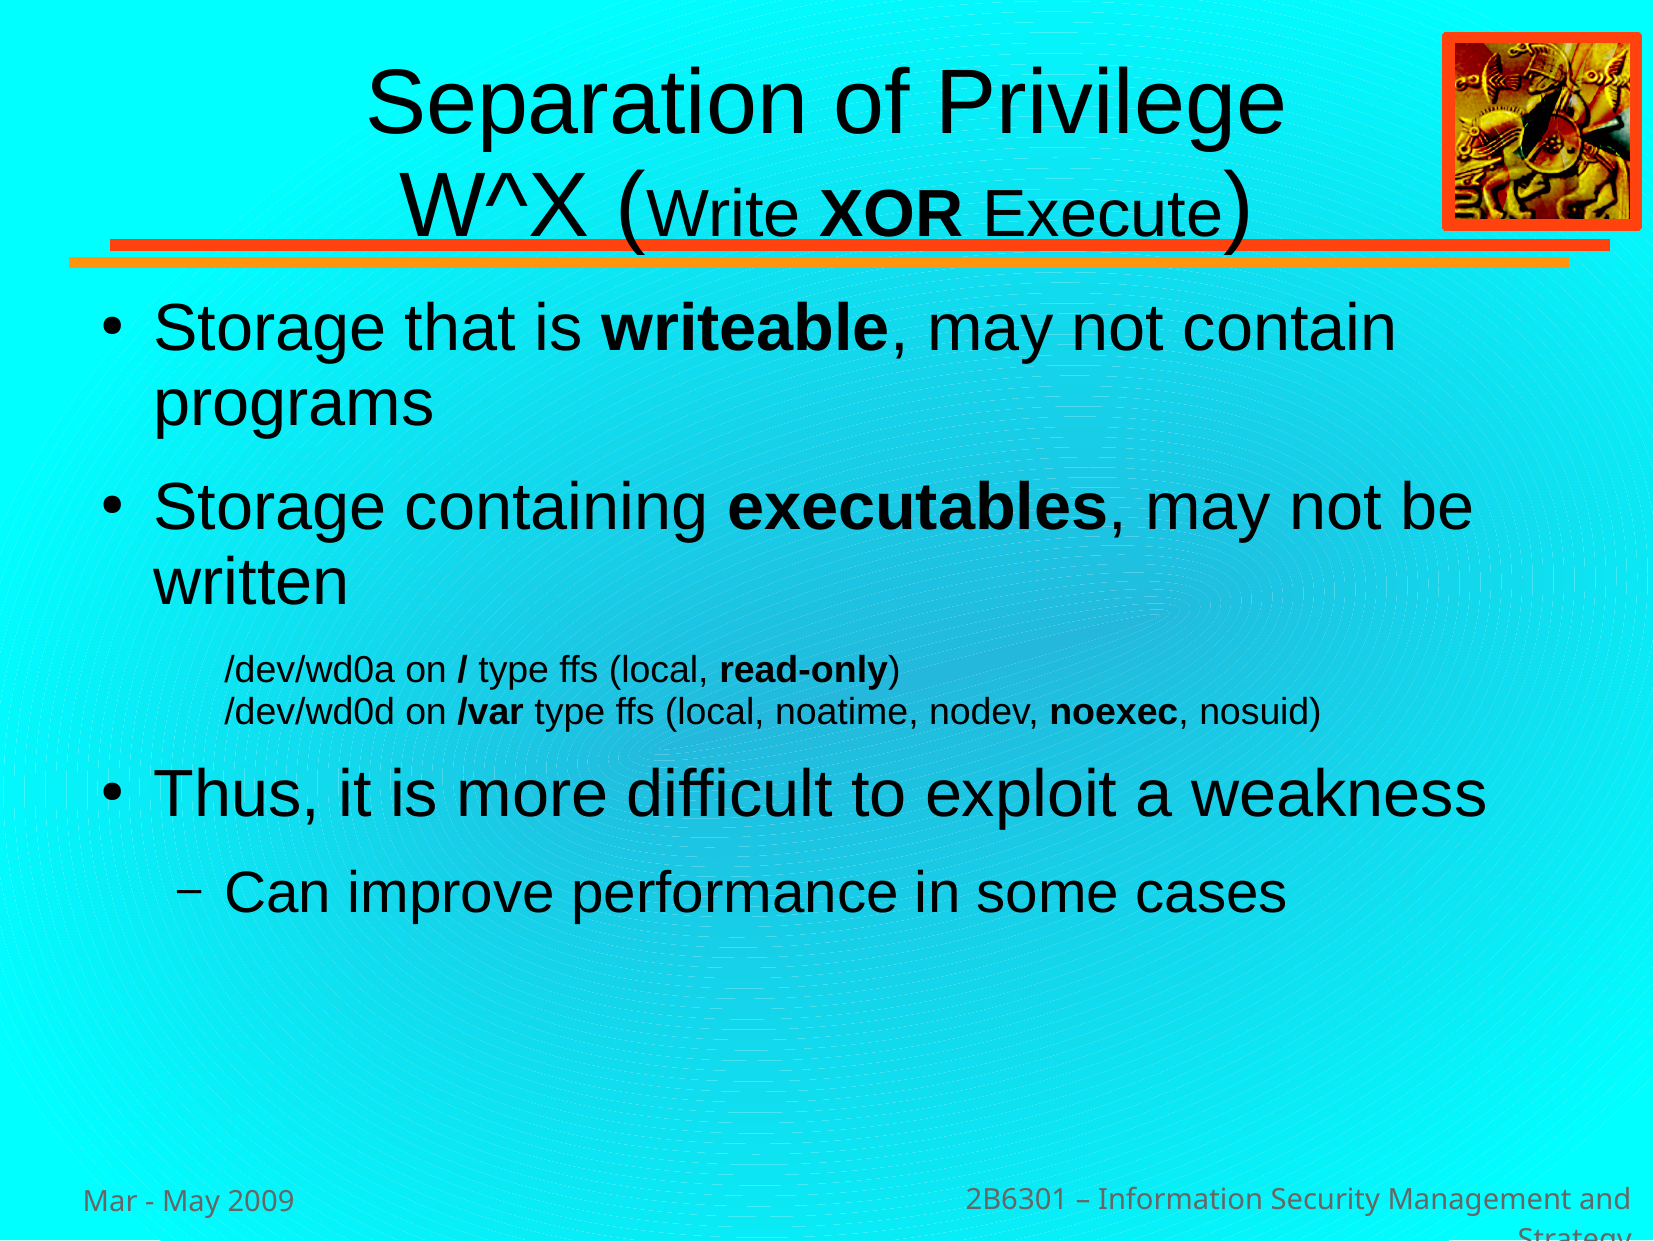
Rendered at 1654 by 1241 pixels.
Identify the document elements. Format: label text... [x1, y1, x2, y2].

title Separation of Privilege W^X (Write XOR Execute) [82, 39, 1571, 267]
picture [1571, 43, 1630, 219]
list Storage that is writeable, may not contain programs Storage containing executables, may not be written /dev/wd0a on / type ffs (local, read-only) /dev/wd0d on /var type ffs (local, noatime, nodev, noexec, nosuid) Thus, it is more difficult to exploit a weakness Can improve performance in some cases [82, 290, 1571, 1094]
